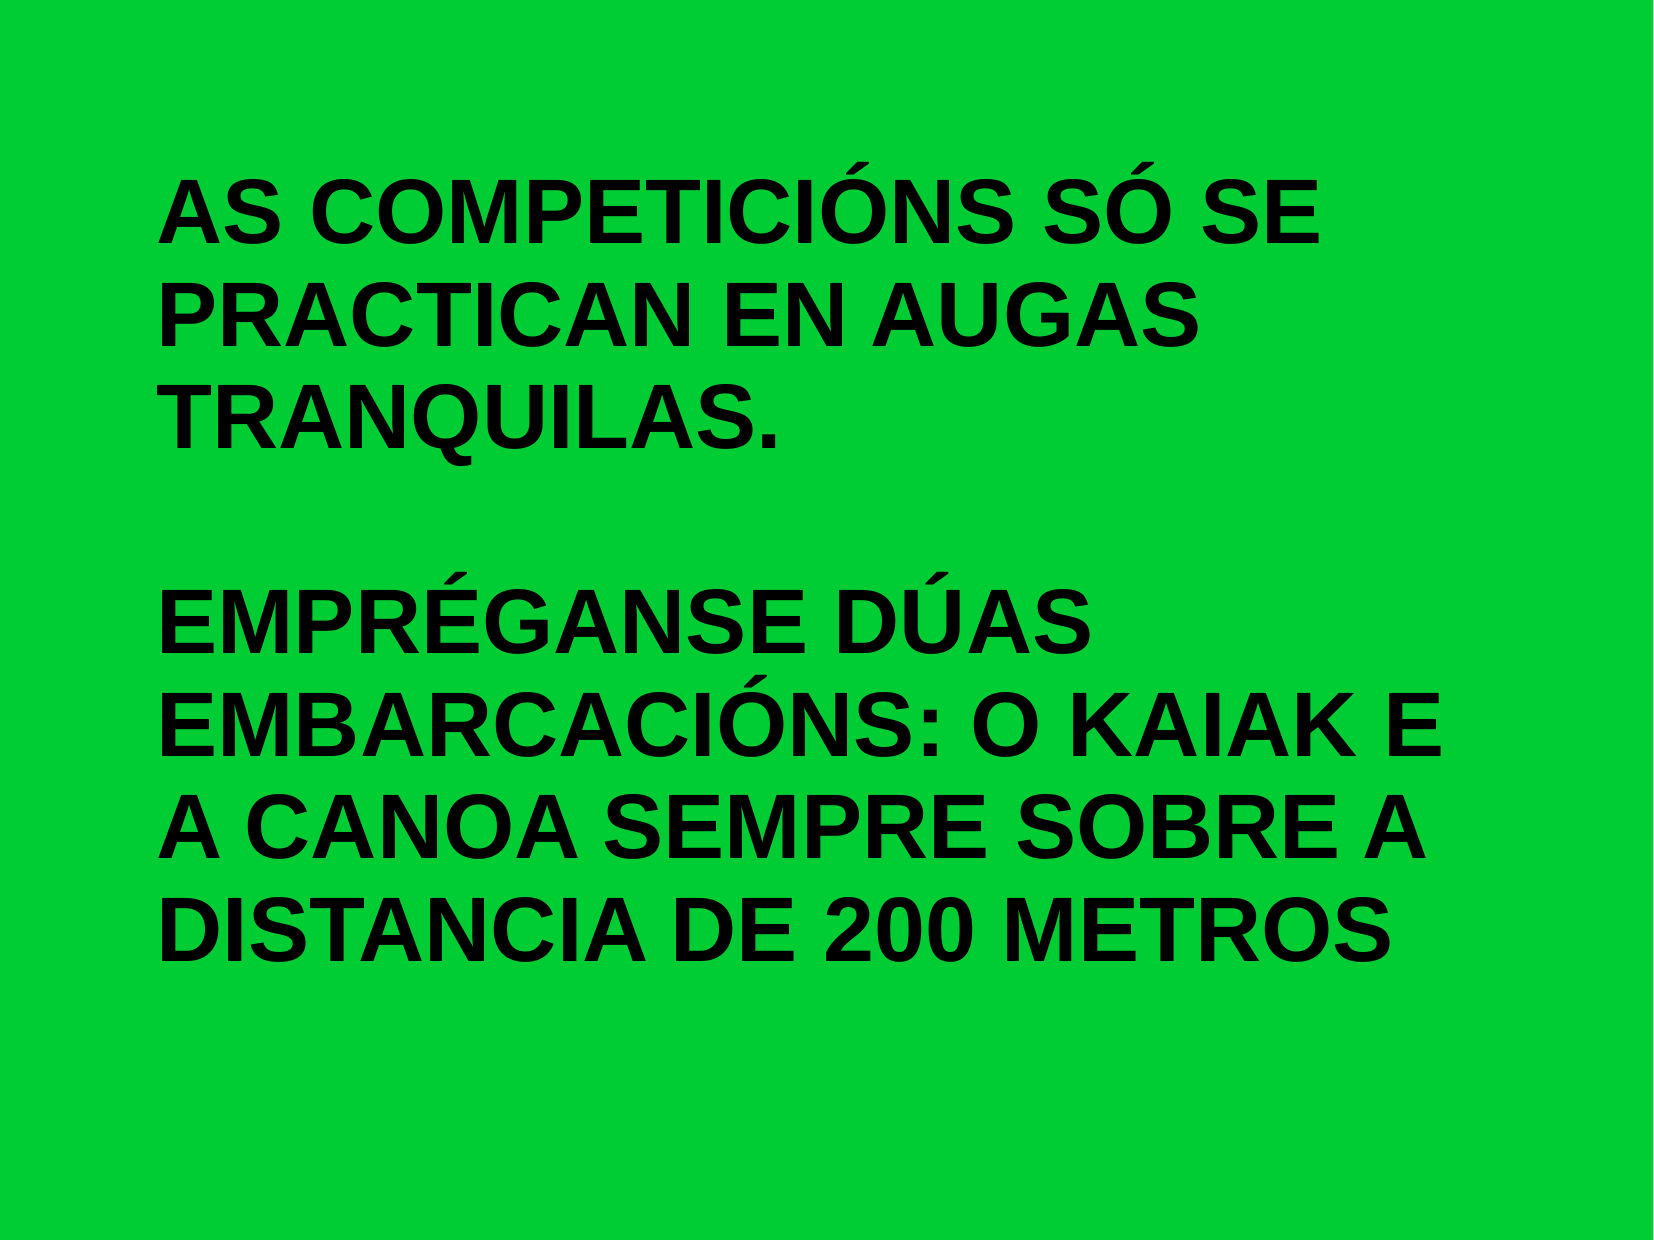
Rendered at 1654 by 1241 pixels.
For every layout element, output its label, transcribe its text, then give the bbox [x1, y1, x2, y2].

text_box AS COMPETICIÓNS SÓ SE PRACTICAN EN AUGAS TRANQUILAS. EMPRÉGANSE DÚAS EMBARCACIÓNS: O KAIAK E A CANOA SEMPRE SOBRE A DISTANCIA DE 200 METROS [141, 153, 1489, 989]
